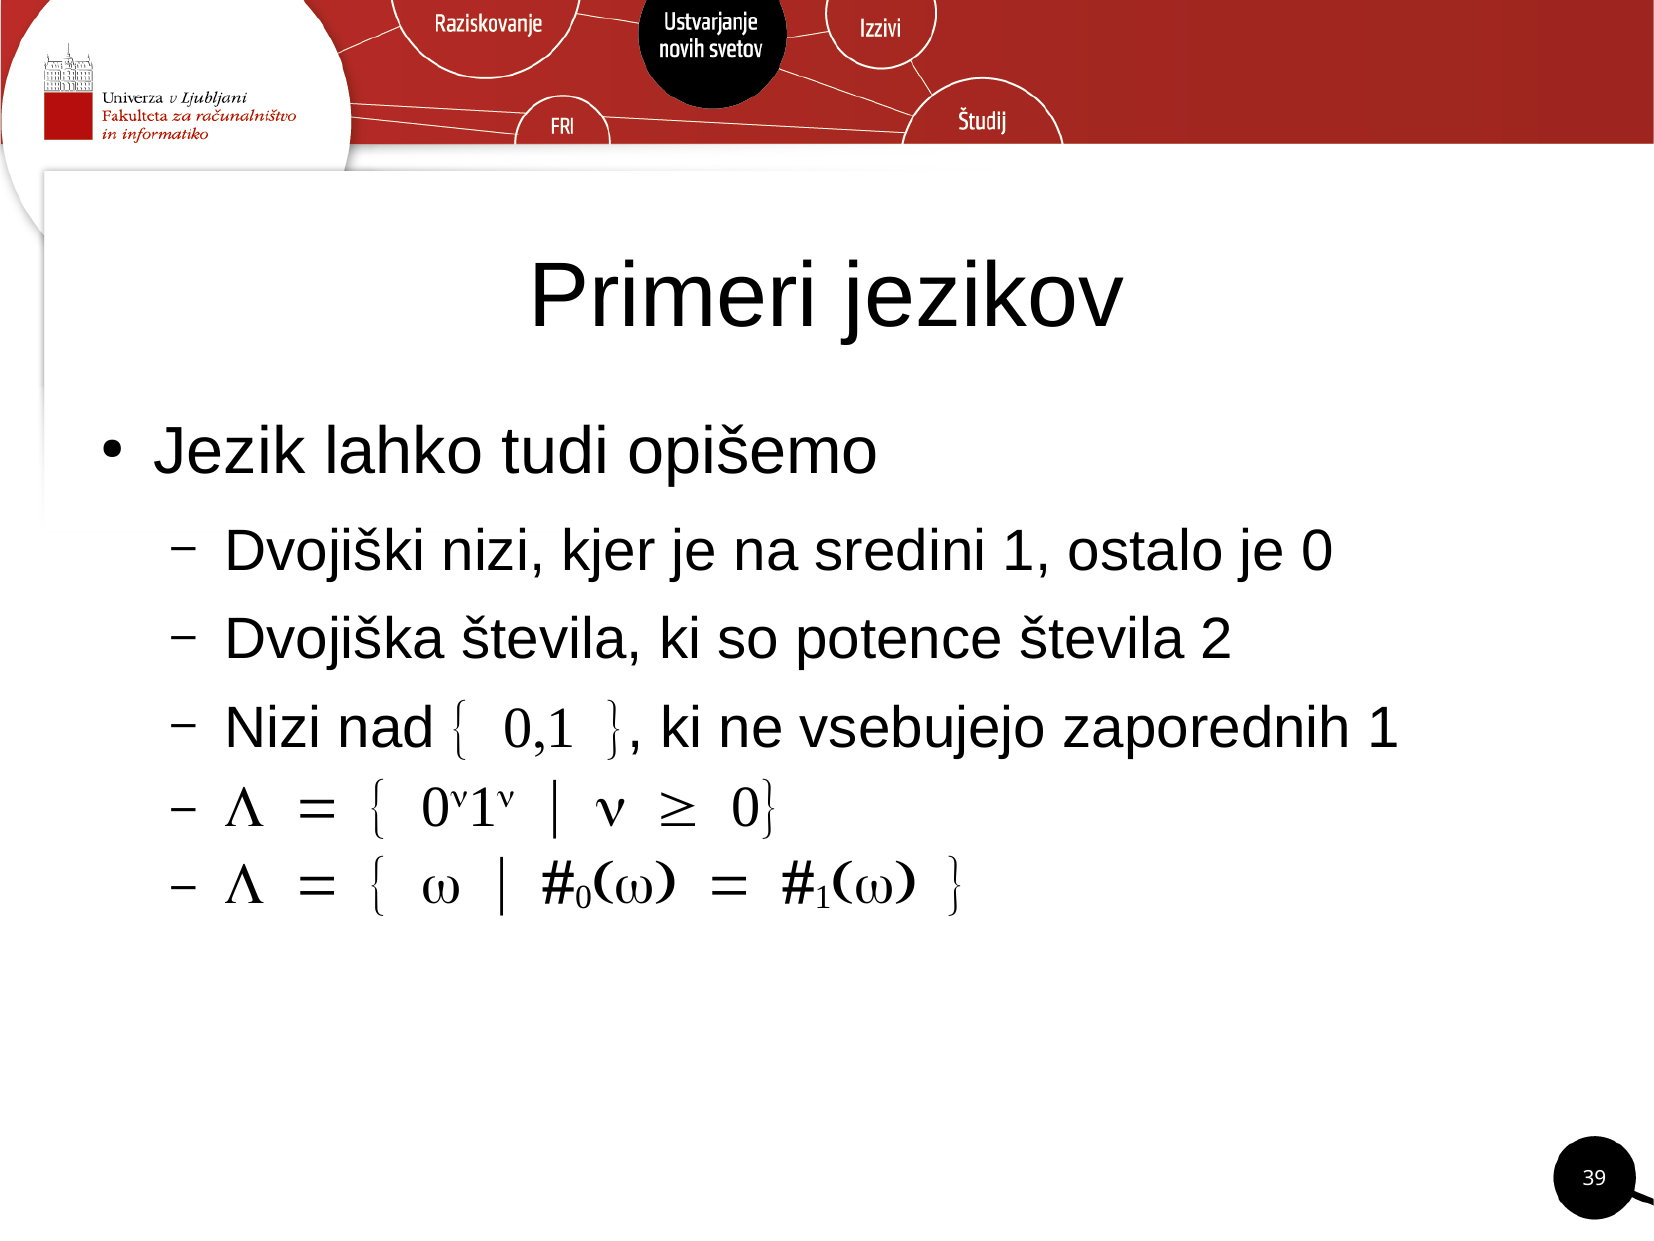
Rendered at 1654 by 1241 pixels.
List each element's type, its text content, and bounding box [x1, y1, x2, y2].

picture [0, 0, 1654, 1241]
title Primeri jezikov [82, 191, 1571, 399]
text_box <številka> [1553, 1145, 1636, 1212]
list Jezik lahko tudi opišemo Dvojiški nizi, kjer je na sredini 1, ostalo je 0 Dvojiška števila, ki so potence števila 2 Nizi nad { 0,1 }, ki ne vsebujejo zaporednih 1 L = { 0n1n | n ≥ 0} L = { w | #0(w) = #1(w) } [82, 413, 1538, 1108]
